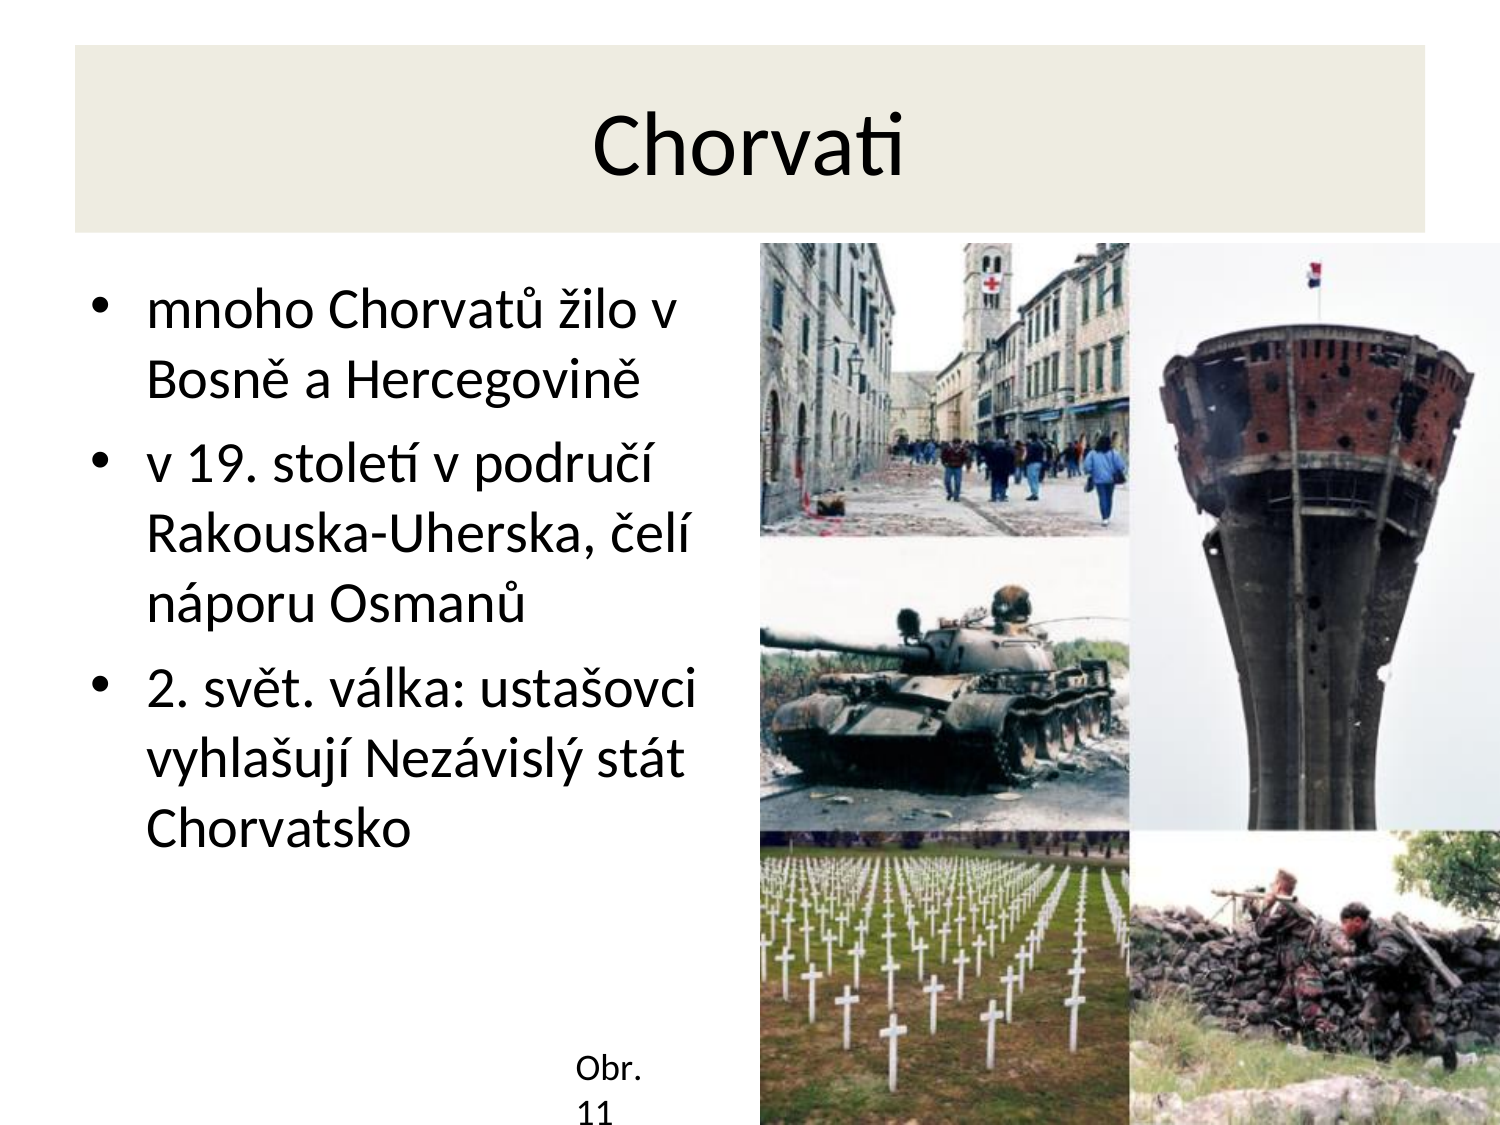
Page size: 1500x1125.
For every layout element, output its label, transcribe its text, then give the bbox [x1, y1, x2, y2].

list mnoho Chorvatů žilo v Bosně a Hercegovině v 19. století v područí Rakouska-Uherska, čelí náporu Osmanů 2. svět. válka: ustašovci vyhlašují Nezávislý stát Chorvatsko [75, 262, 738, 1036]
text_box [760, 243, 1500, 1125]
text_box Obr. 11 [560, 1034, 703, 1125]
title Chorvati [75, 45, 1426, 233]
